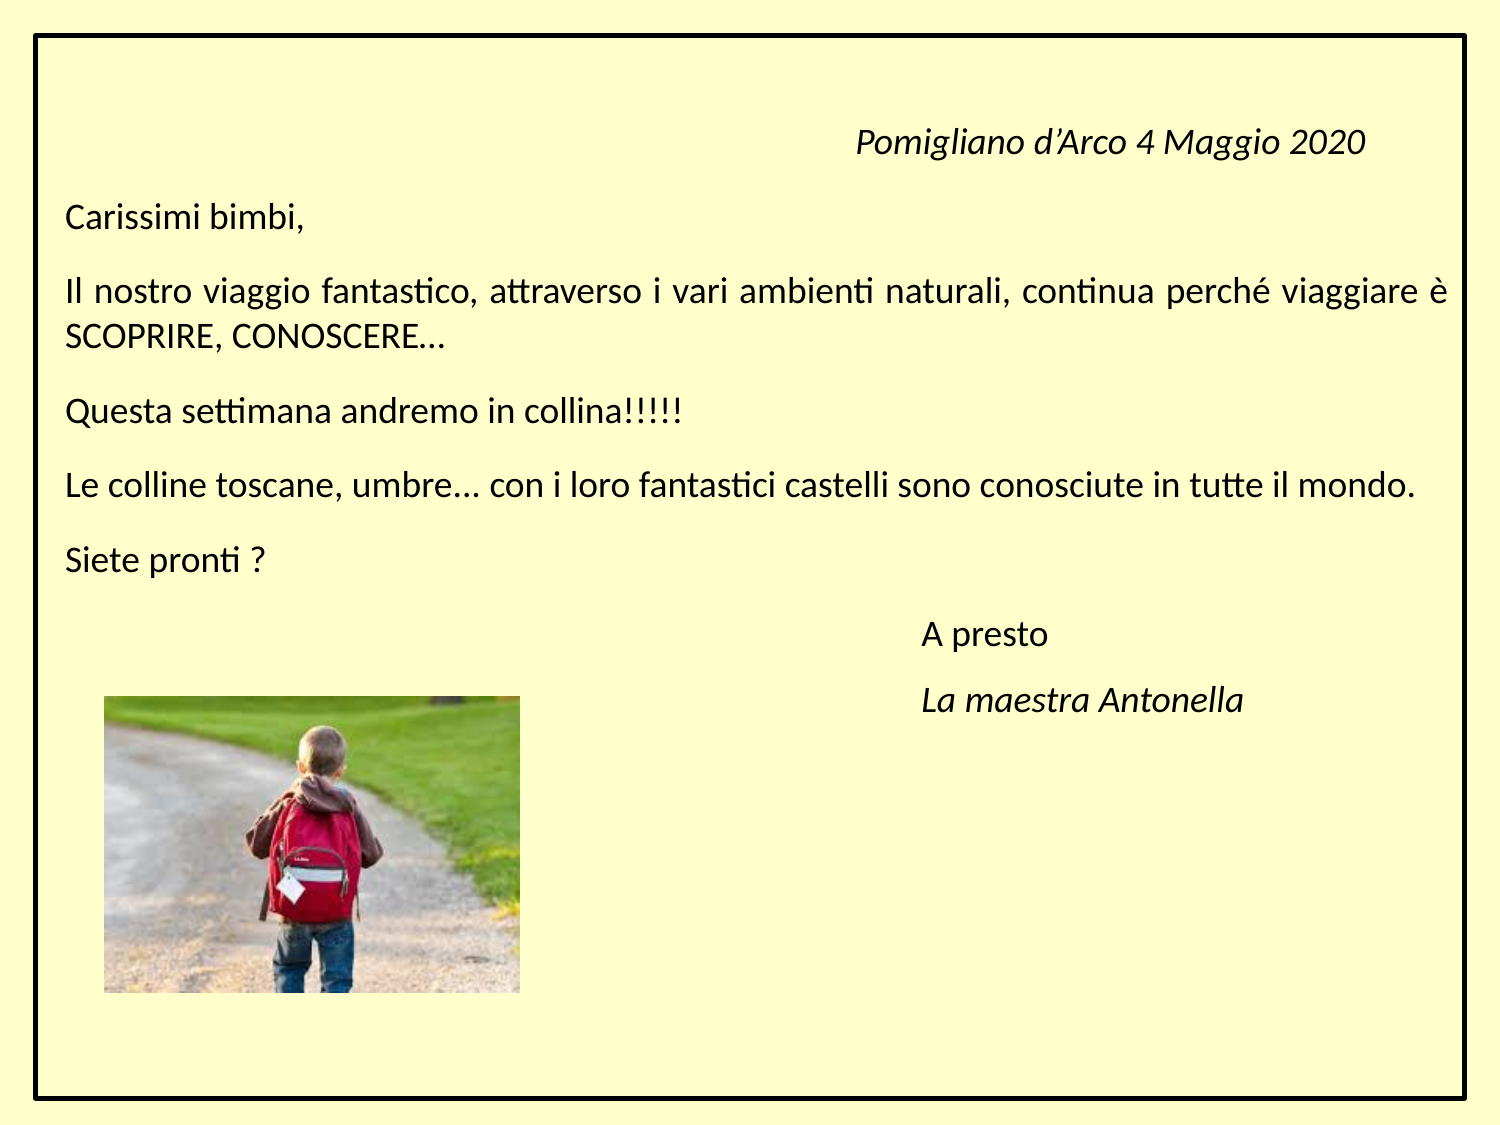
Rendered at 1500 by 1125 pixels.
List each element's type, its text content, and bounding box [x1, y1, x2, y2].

list Pomigliano d’Arco 4 Maggio 2020 Carissimi bimbi, Il nostro viaggio fantastico, attraverso i vari ambienti naturali, continua perché viaggiare è SCOPRIRE, CONOSCERE… Questa settimana andremo in collina!!!!! Le colline toscane, umbre... con i loro fantastici castelli sono conosciute in tutte il mondo. Siete pronti ? A presto La maestra Antonella [35, 35, 1465, 1099]
picture [104, 696, 520, 993]
